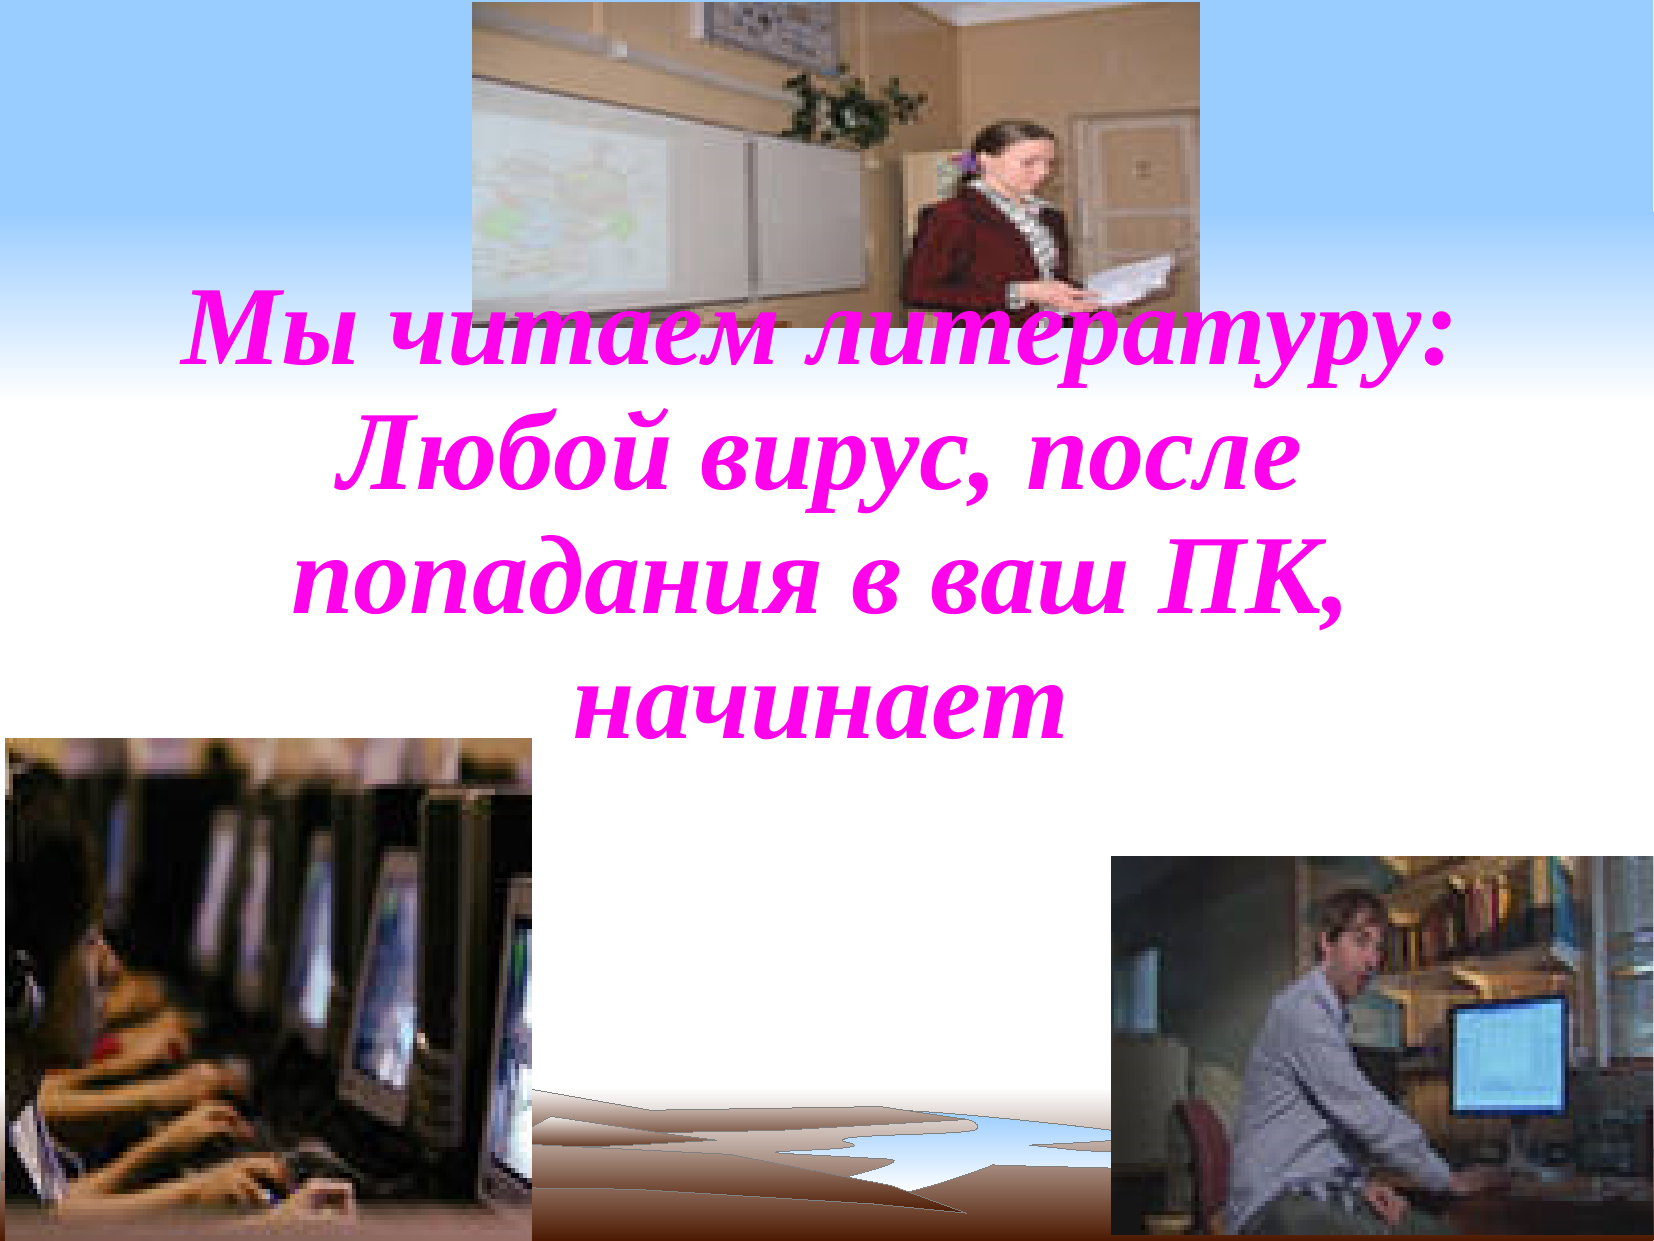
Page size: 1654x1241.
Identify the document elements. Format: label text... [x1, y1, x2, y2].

picture [5, 738, 532, 1241]
picture [1111, 856, 1654, 1235]
picture [472, 2, 1200, 111]
subtitle Мы читаем литературу: Любой вирус, после попадания в ваш ПК, начинает [76, 111, 1565, 916]
